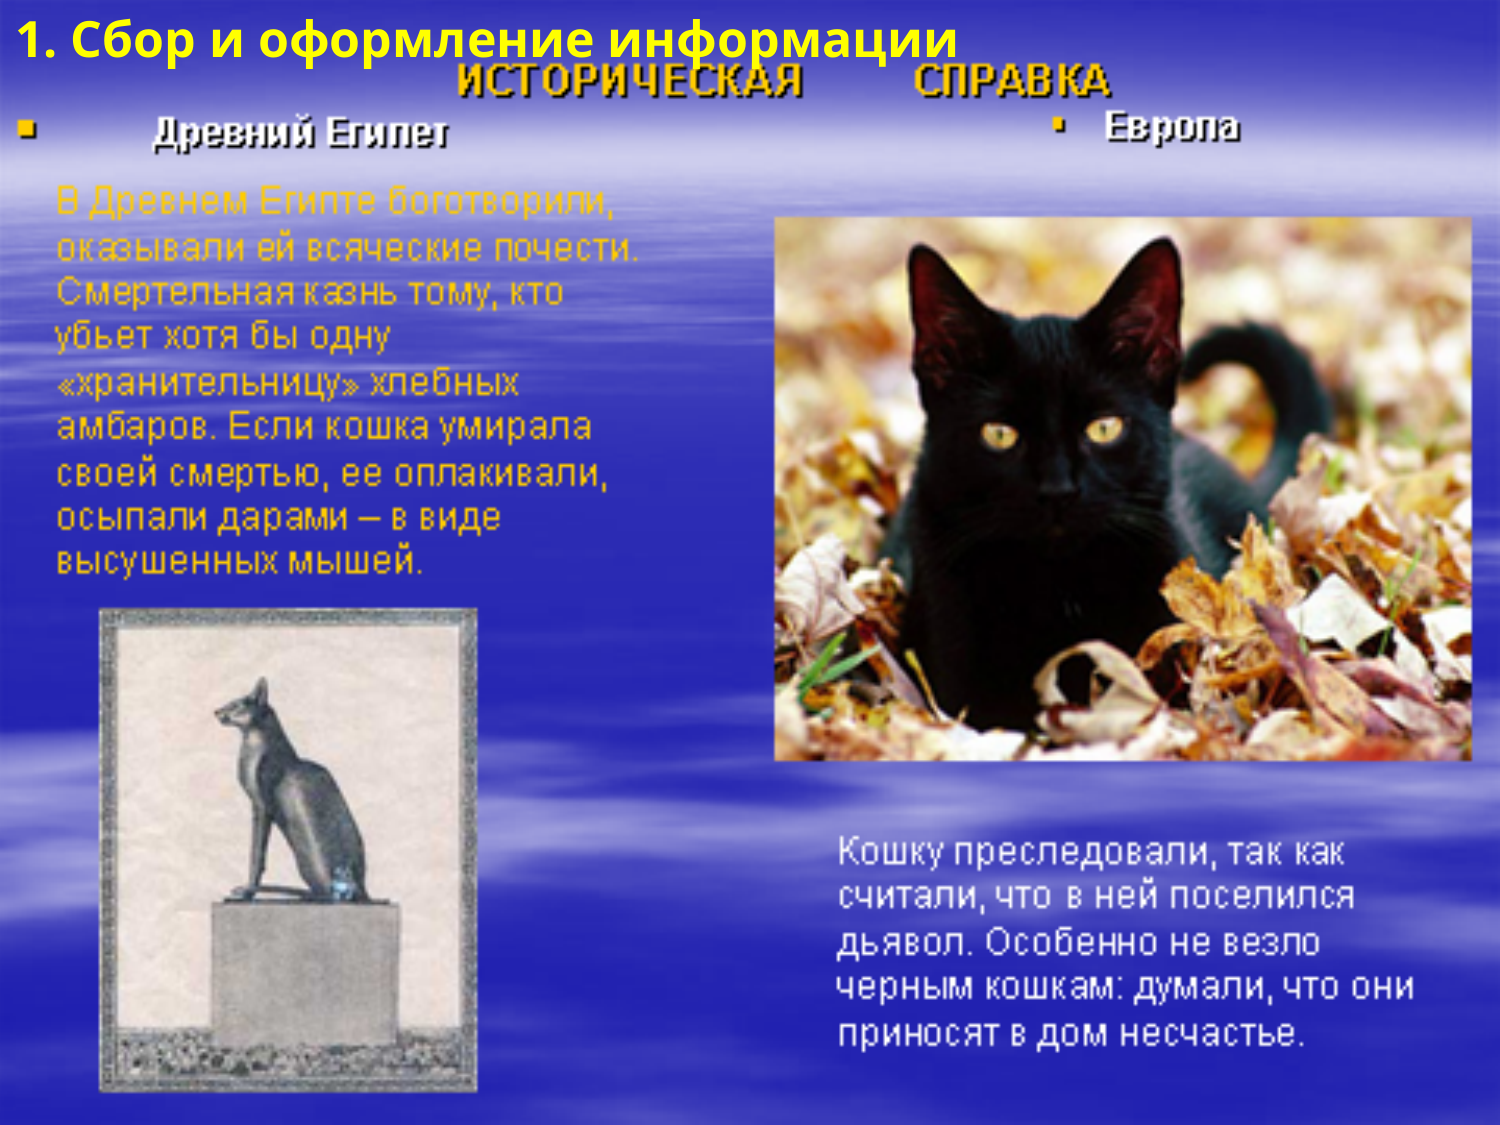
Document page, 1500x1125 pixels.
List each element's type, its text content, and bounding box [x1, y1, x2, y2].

text_box 1. Сбор и оформление информации [0, 0, 1063, 76]
picture [0, 0, 1500, 1125]
